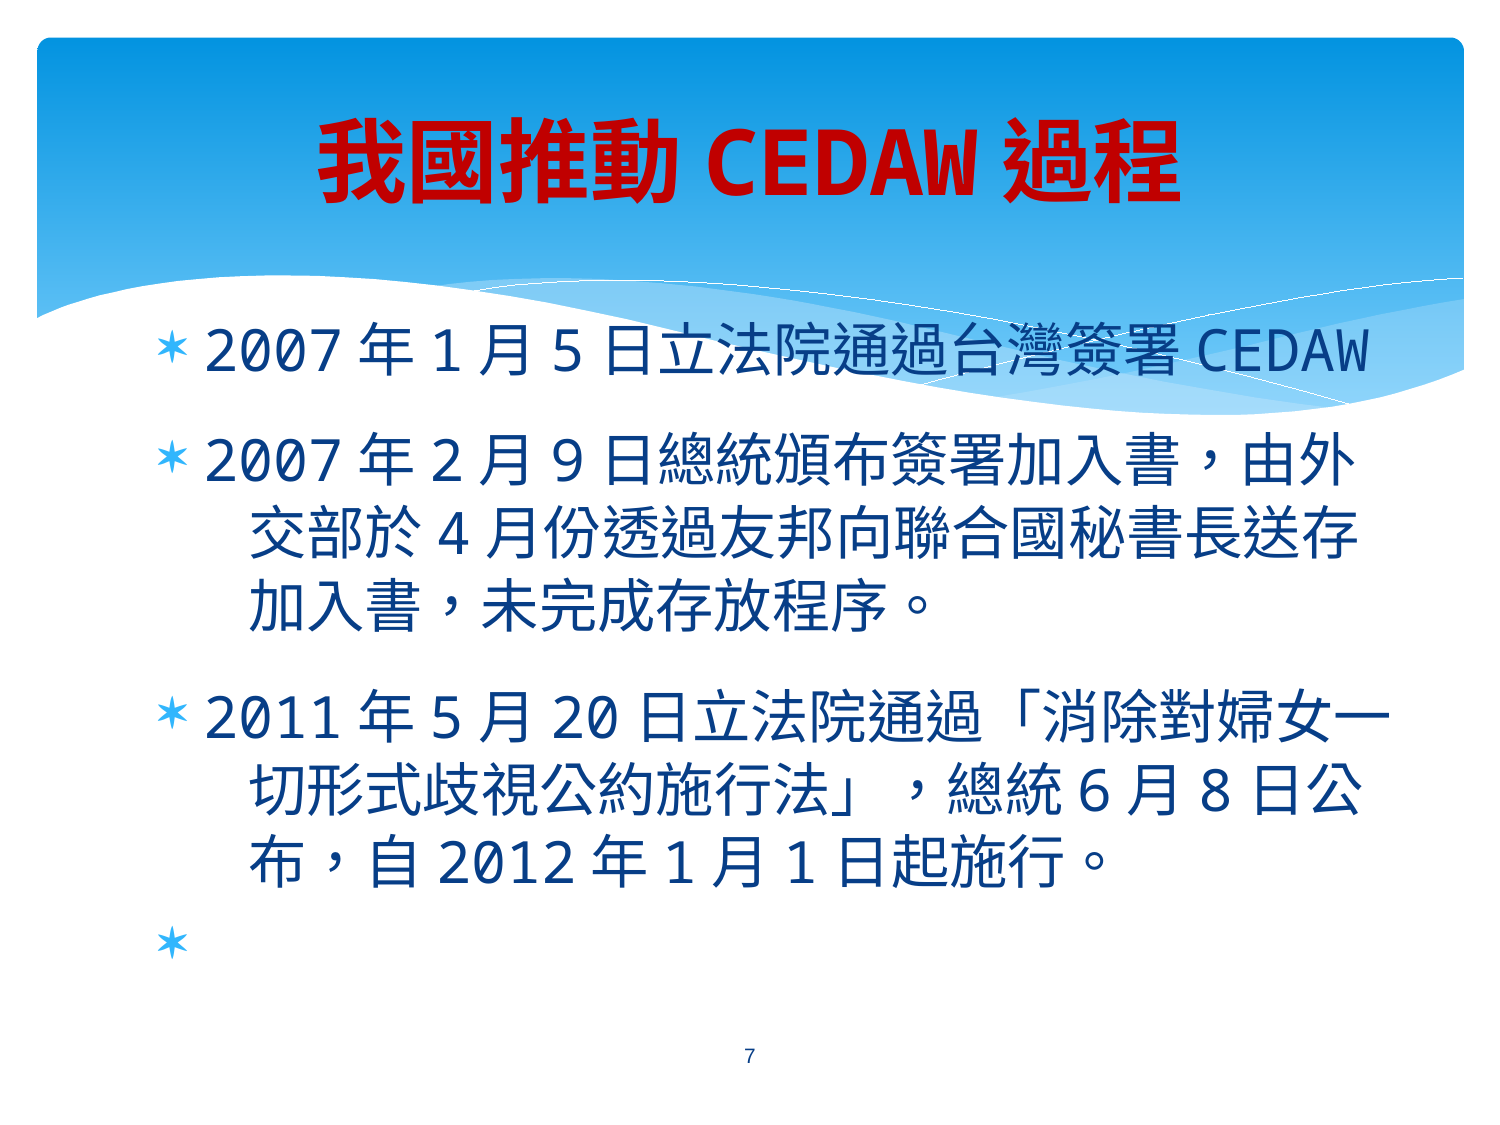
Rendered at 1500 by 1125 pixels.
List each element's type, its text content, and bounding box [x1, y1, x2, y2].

title 我國推動CEDAW過程 [75, 55, 1426, 262]
text_box 7 [654, 1025, 846, 1086]
list 2007年1月5日立法院通過台灣簽署CEDAW 2007年2月9日總統頒布簽署加入書，由外交部於4月份透過友邦向聯合國秘書長送存加入書，未完成存放程序。 2011年5月20日立法院通過「消除對婦女一切形式歧視公約施行法」，總統6月8日公布，自2012年1月1日起施行。 [143, 302, 1424, 1006]
